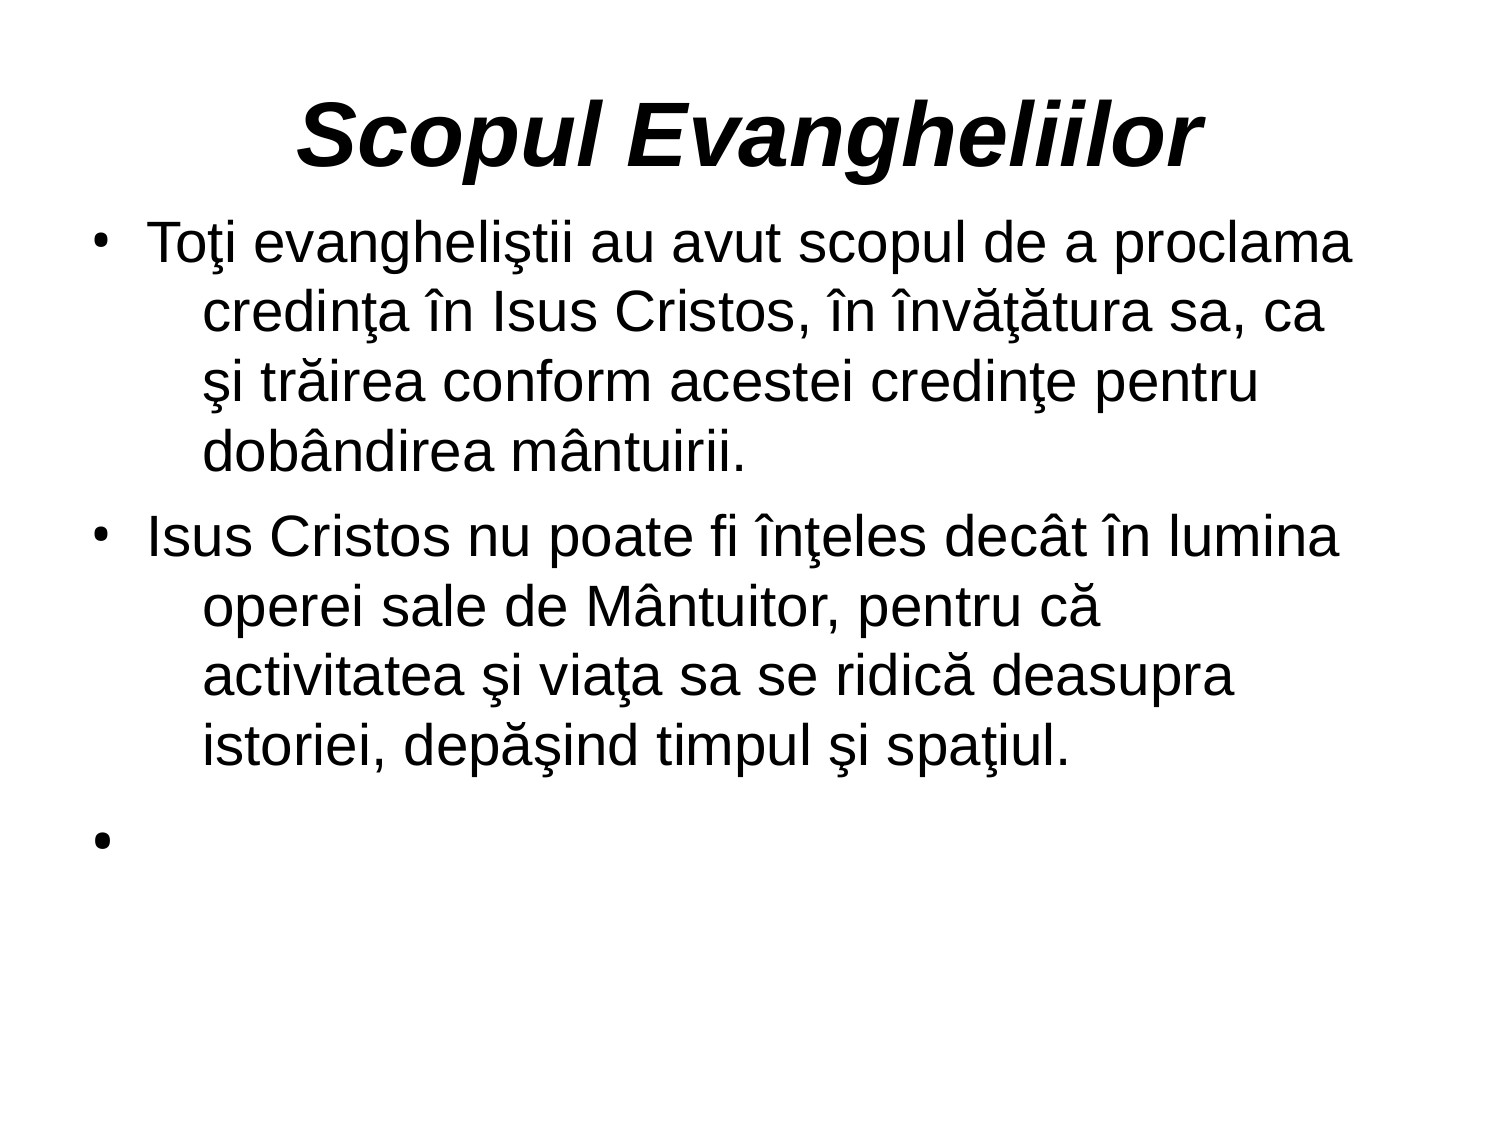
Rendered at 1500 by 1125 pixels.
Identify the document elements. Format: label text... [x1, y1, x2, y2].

title Scopul Evangheliilor [75, 36, 1426, 224]
list Toţi evangheliştii au avut scopul de a proclama credinţa în Isus Cristos, în învăţătura sa, ca şi trăirea conform acestei credinţe pentru dobândirea mântuirii. Isus Cristos nu poate fi înţeles decât în lumina operei sale de Mântuitor, pentru că activitatea şi viaţa sa se ridică deasupra istoriei, depăşind timpul şi spaţiul. [75, 196, 1388, 984]
